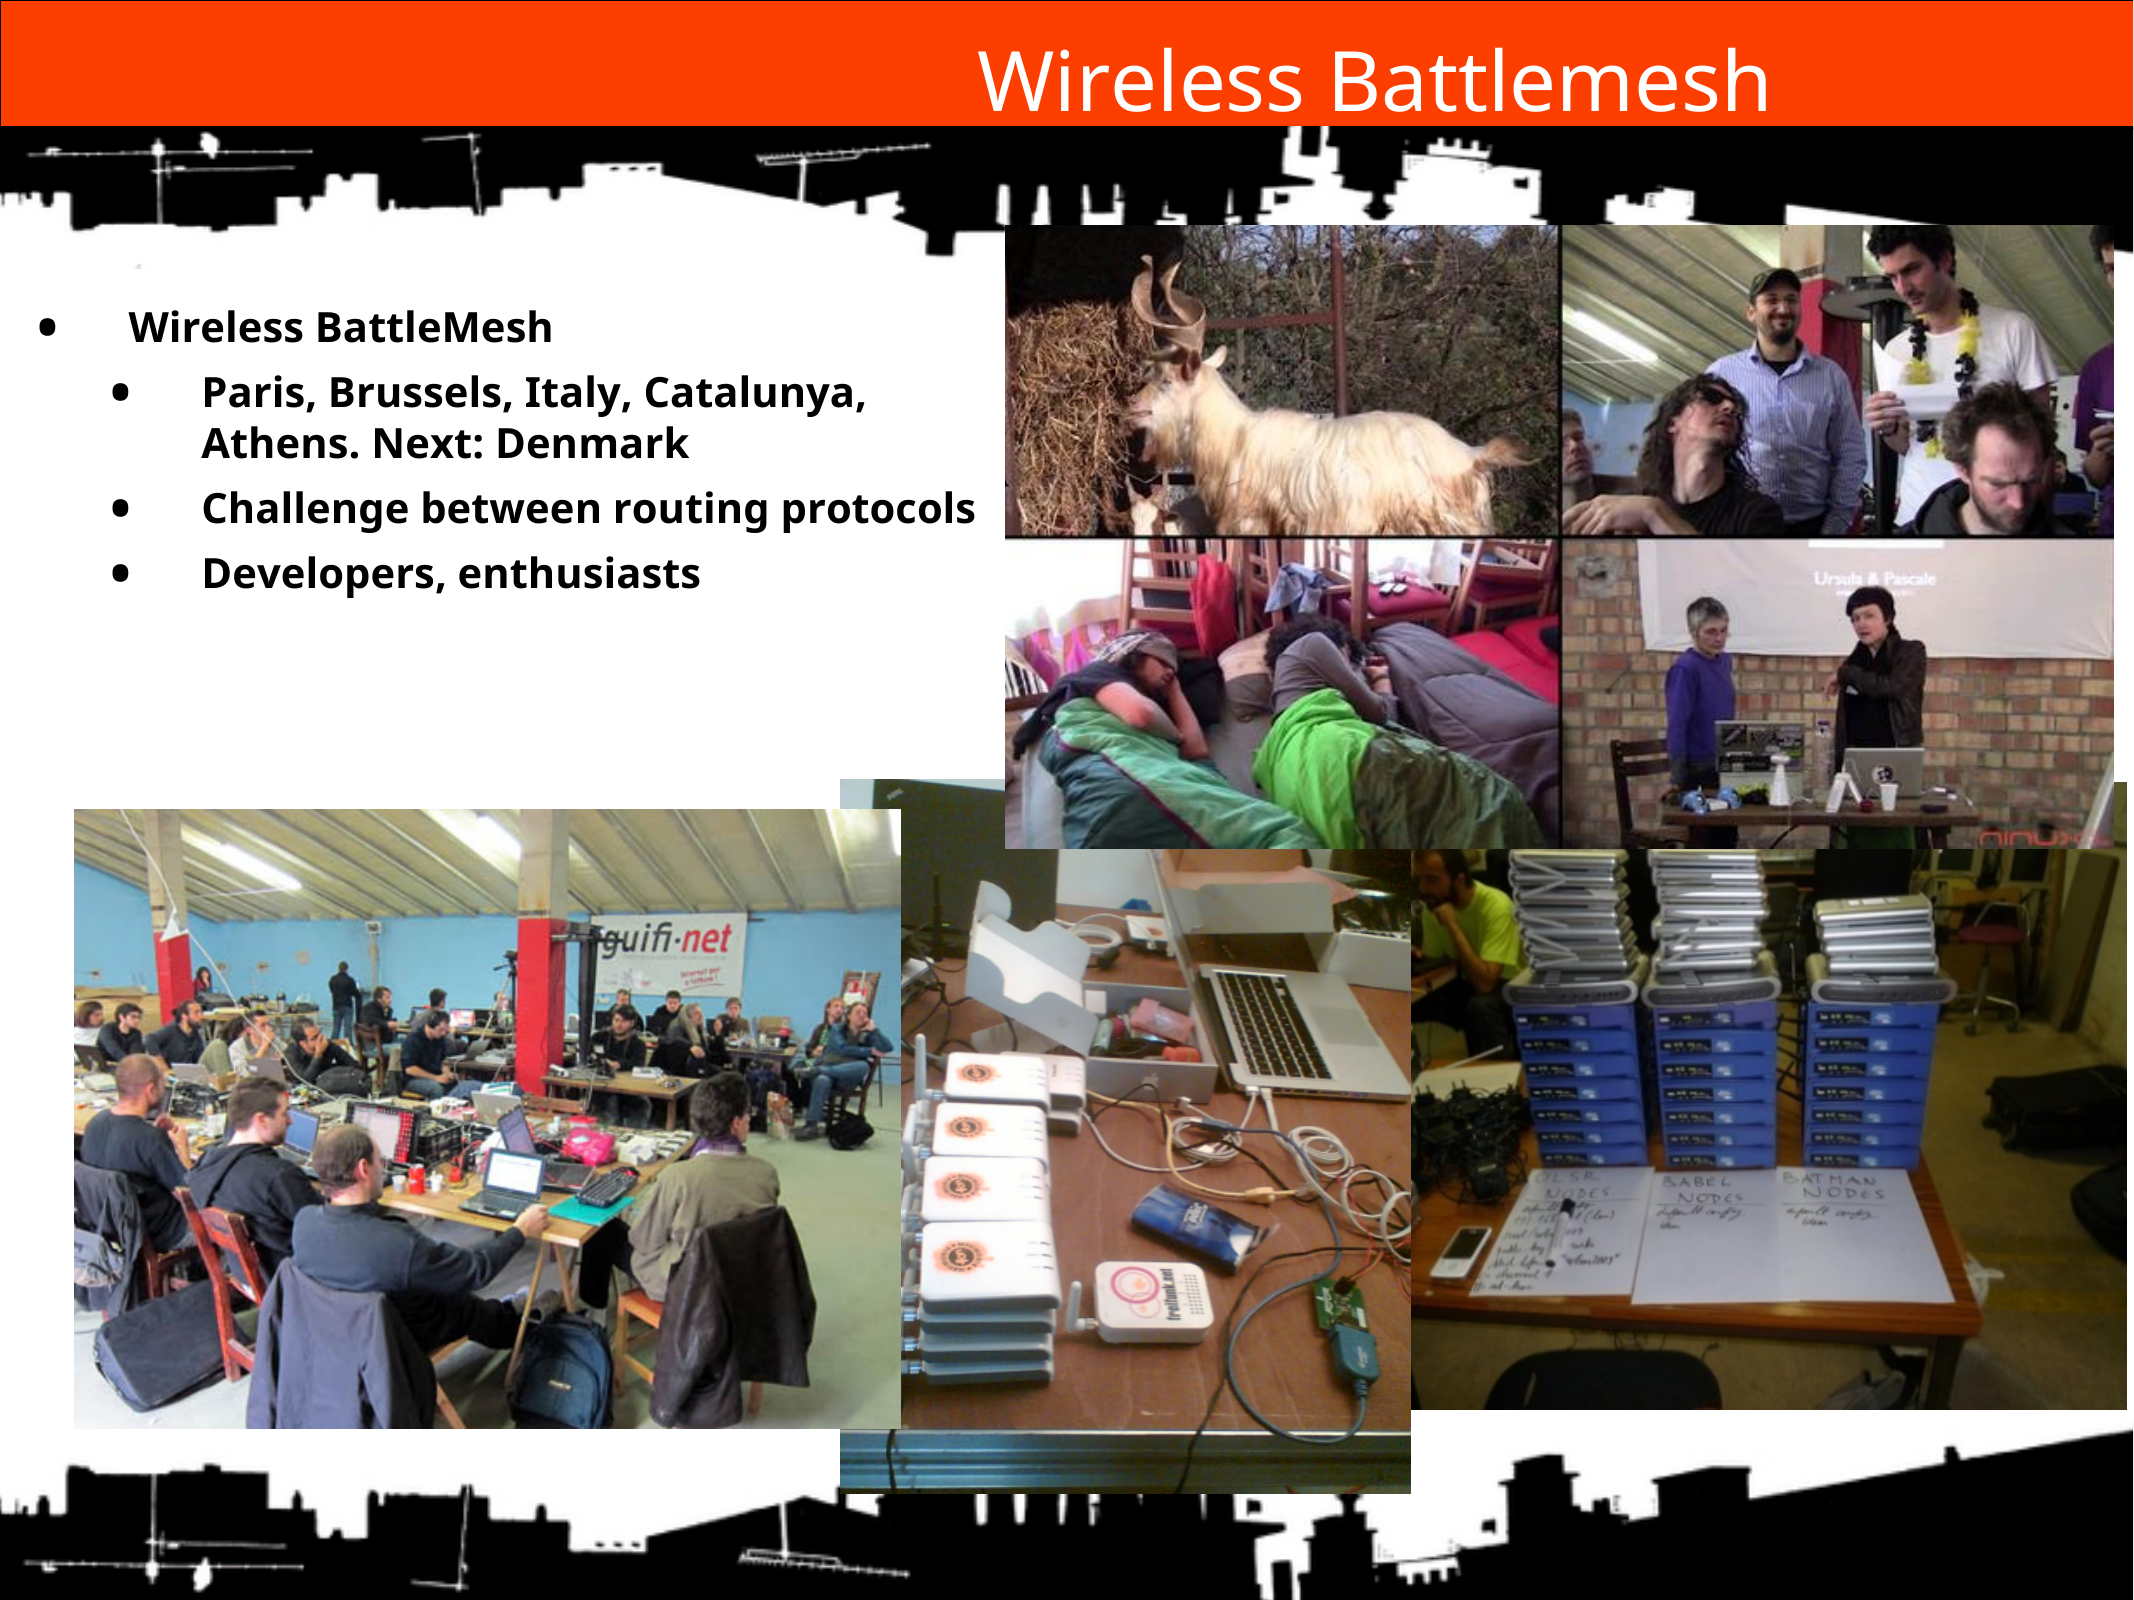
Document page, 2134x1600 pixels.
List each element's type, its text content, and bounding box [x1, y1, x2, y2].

picture [0, 126, 2134, 1600]
list Wireless BattleMesh Paris, Brussels, Italy, Catalunya, Athens. Next: Denmark Challenge between routing protocols Developers, enthusiasts [0, 293, 1005, 766]
title Wireless Battlemesh [700, 16, 2051, 139]
